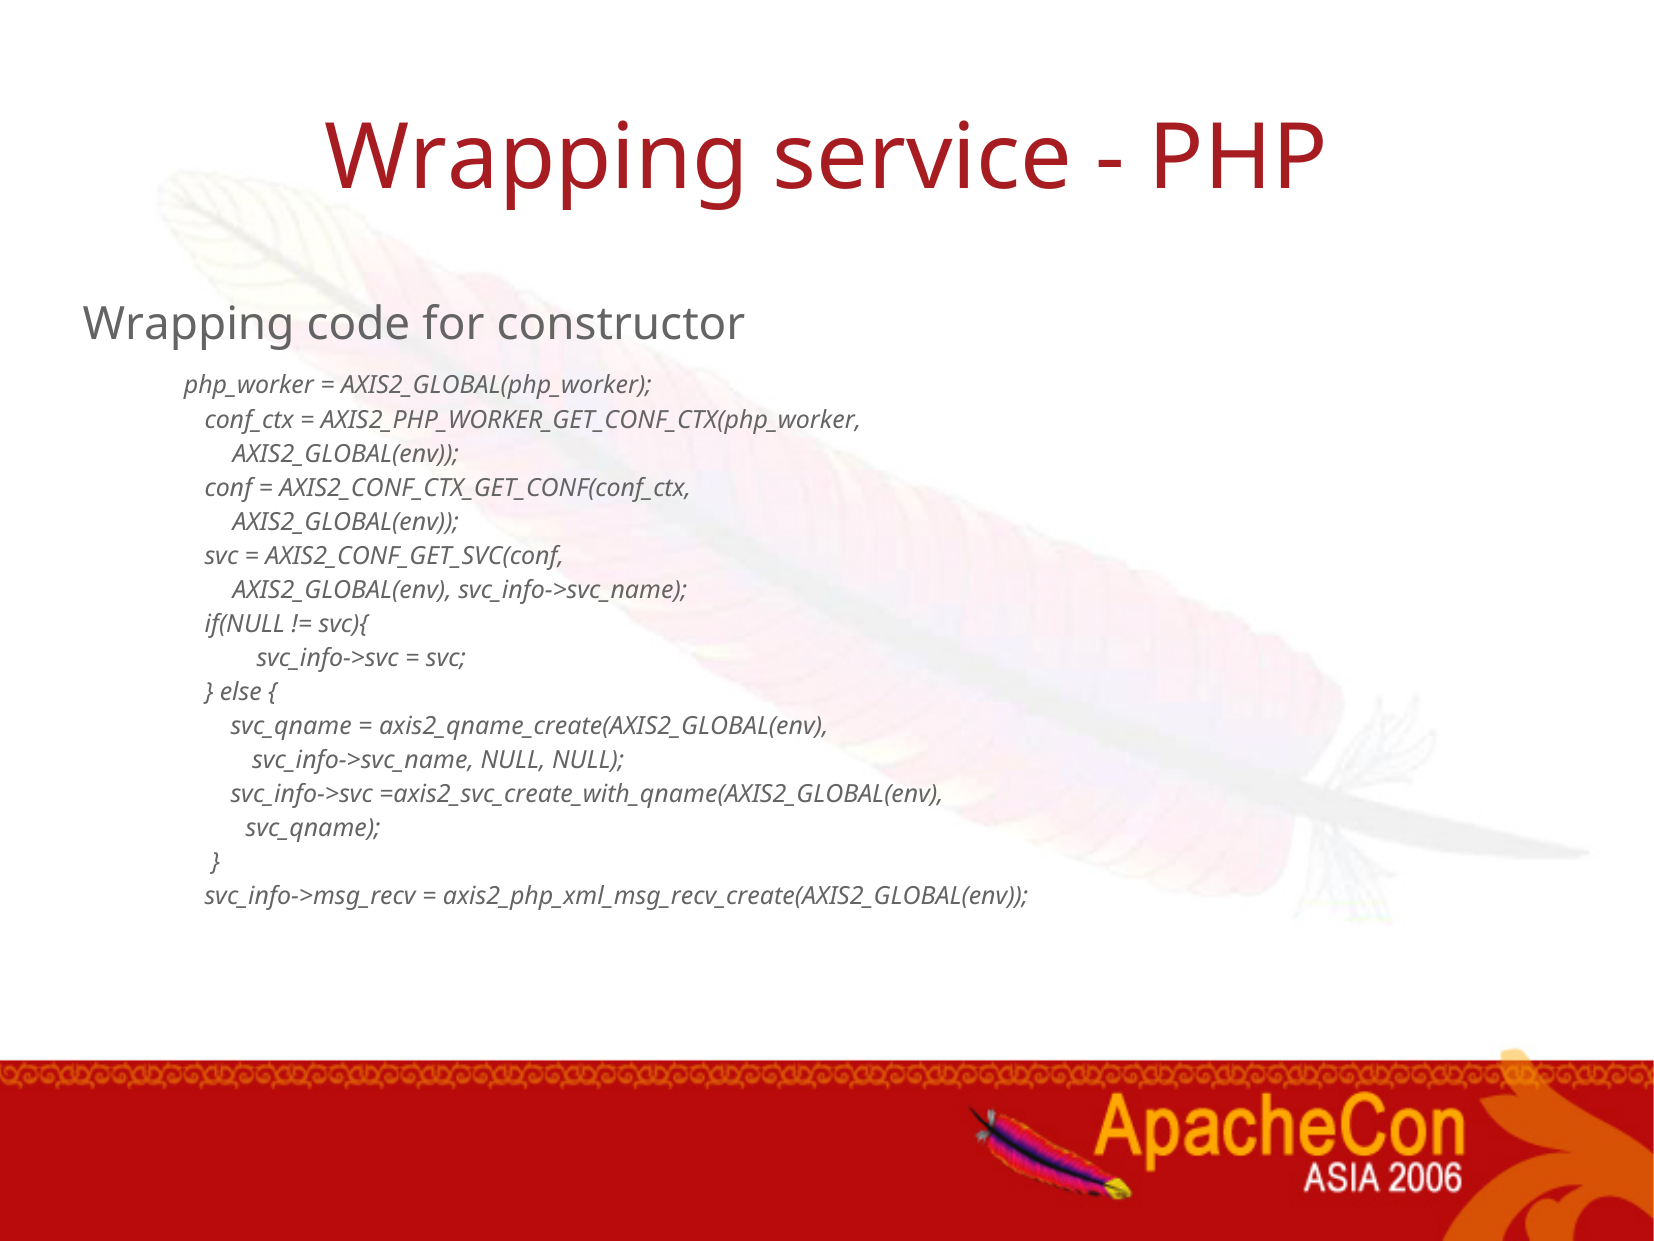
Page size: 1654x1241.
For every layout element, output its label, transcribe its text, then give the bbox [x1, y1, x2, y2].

picture [0, 0, 1654, 1241]
title Wrapping service - PHP [82, 49, 1571, 257]
list Wrapping code for constructor php_worker = AXIS2_GLOBAL(php_worker); conf_ctx = AXIS2_PHP_WORKER_GET_CONF_CTX(php_worker, AXIS2_GLOBAL(env)); conf = AXIS2_CONF_CTX_GET_CONF(conf_ctx, AXIS2_GLOBAL(env)); svc = AXIS2_CONF_GET_SVC(conf, AXIS2_GLOBAL(env), svc_info->svc_name); if(NULL != svc){ svc_info->svc = svc; } else { svc_qname = axis2_qname_create(AXIS2_GLOBAL(env), svc_info->svc_name, NULL, NULL); svc_info->svc =axis2_svc_create_with_qname(AXIS2_GLOBAL(env), svc_qname); } svc_info->msg_recv = axis2_php_xml_msg_recv_create(AXIS2_GLOBAL(env)); [82, 290, 1571, 1109]
